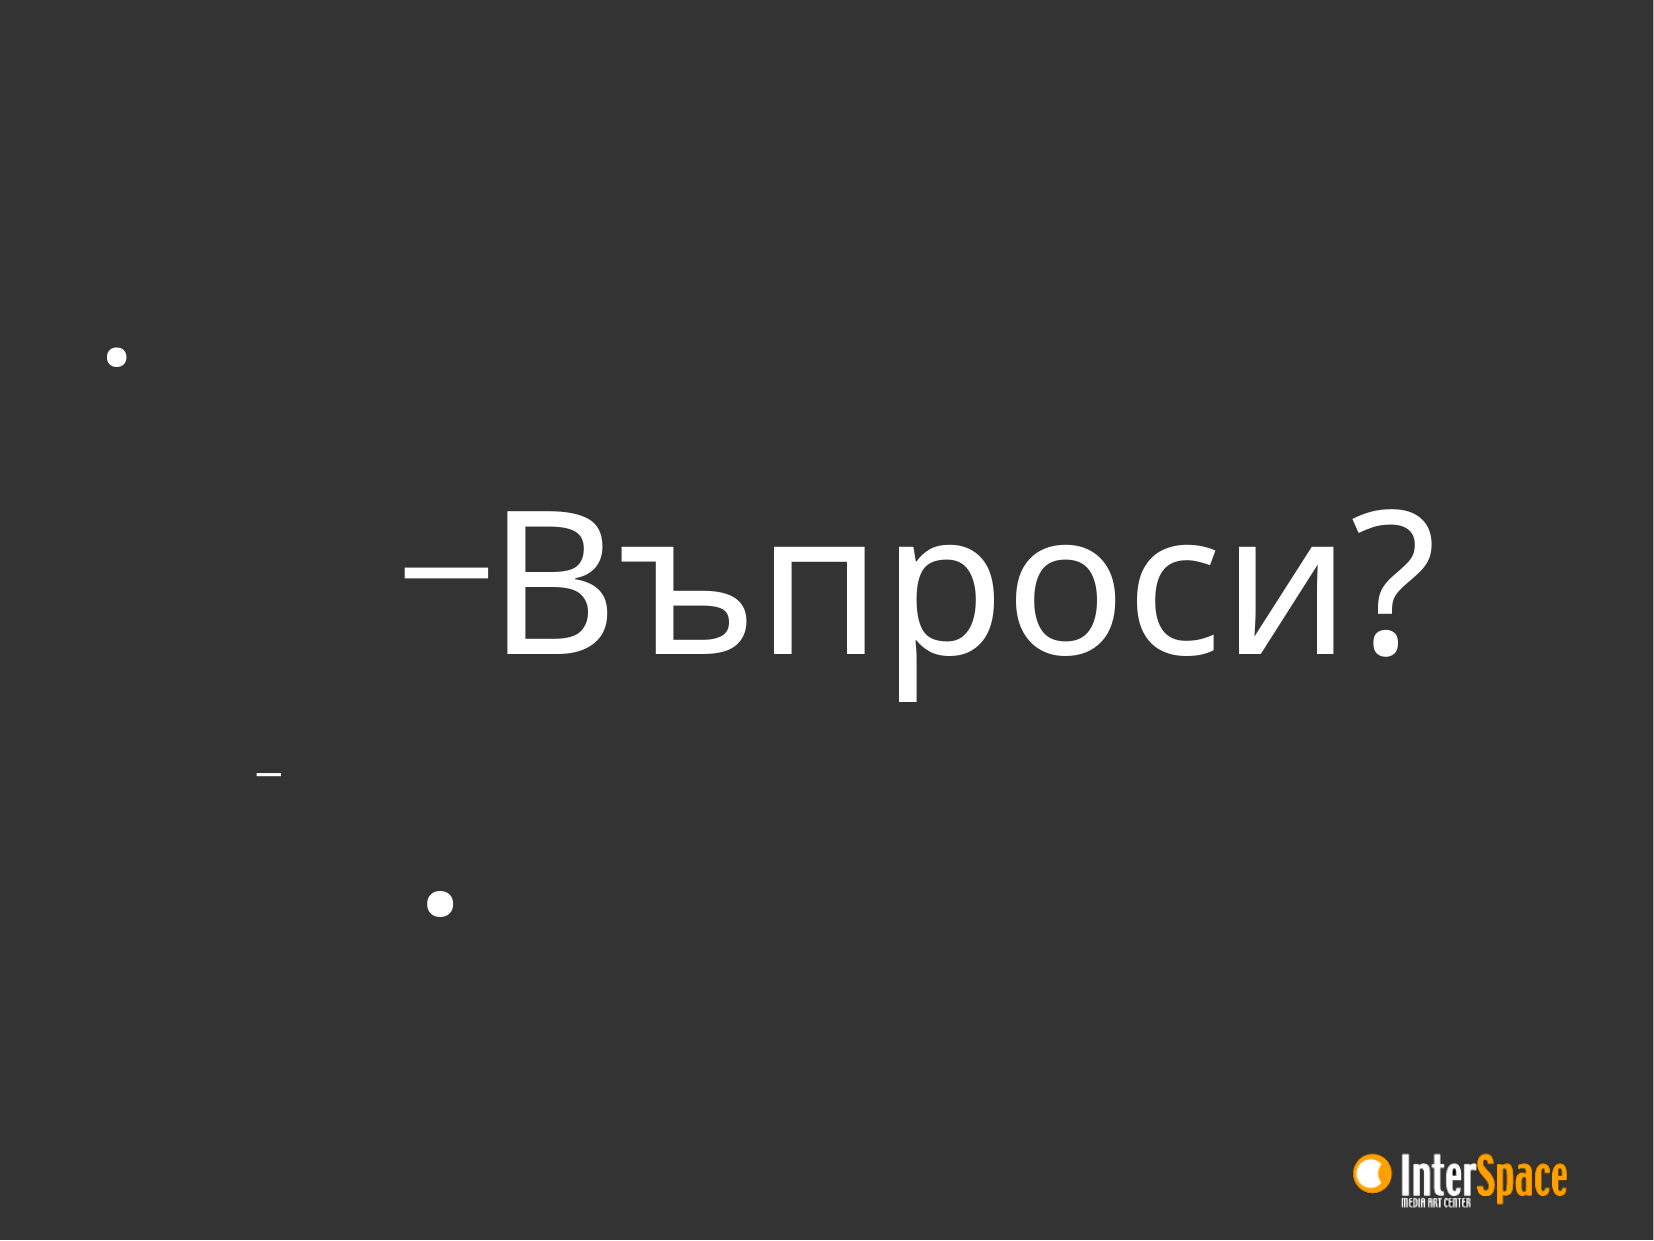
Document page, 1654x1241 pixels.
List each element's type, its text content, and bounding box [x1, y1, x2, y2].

list Въпроси? [67, 308, 1586, 1241]
